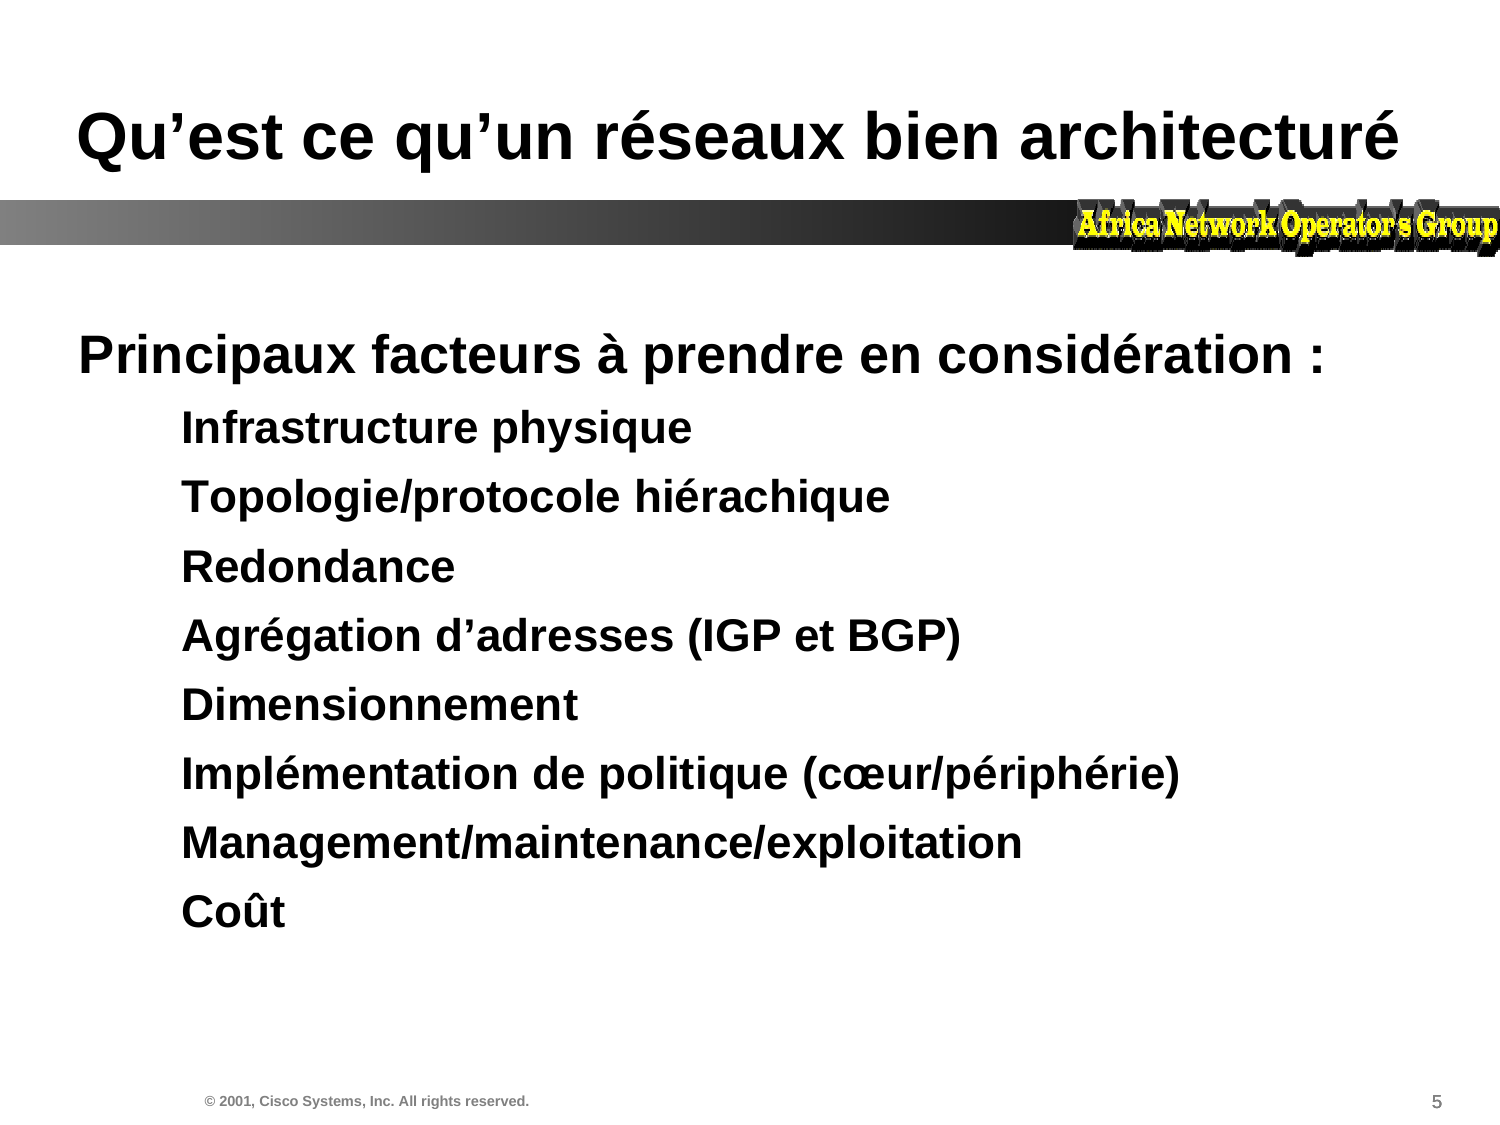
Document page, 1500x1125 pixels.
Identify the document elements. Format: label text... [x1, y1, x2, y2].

list Principaux facteurs à prendre en considération : Infrastructure physique Topologie/protocole hiérachique Redondance Agrégation d’adresses (IGP et BGP)‏ Dimensionnement Implémentation de politique (cœur/périphérie)‏ Management/maintenance/exploitation Coût [43, 286, 1458, 985]
title Qu’est ce qu’un réseaux bien architecturé [62, 41, 1446, 180]
picture [1070, 180, 1500, 275]
